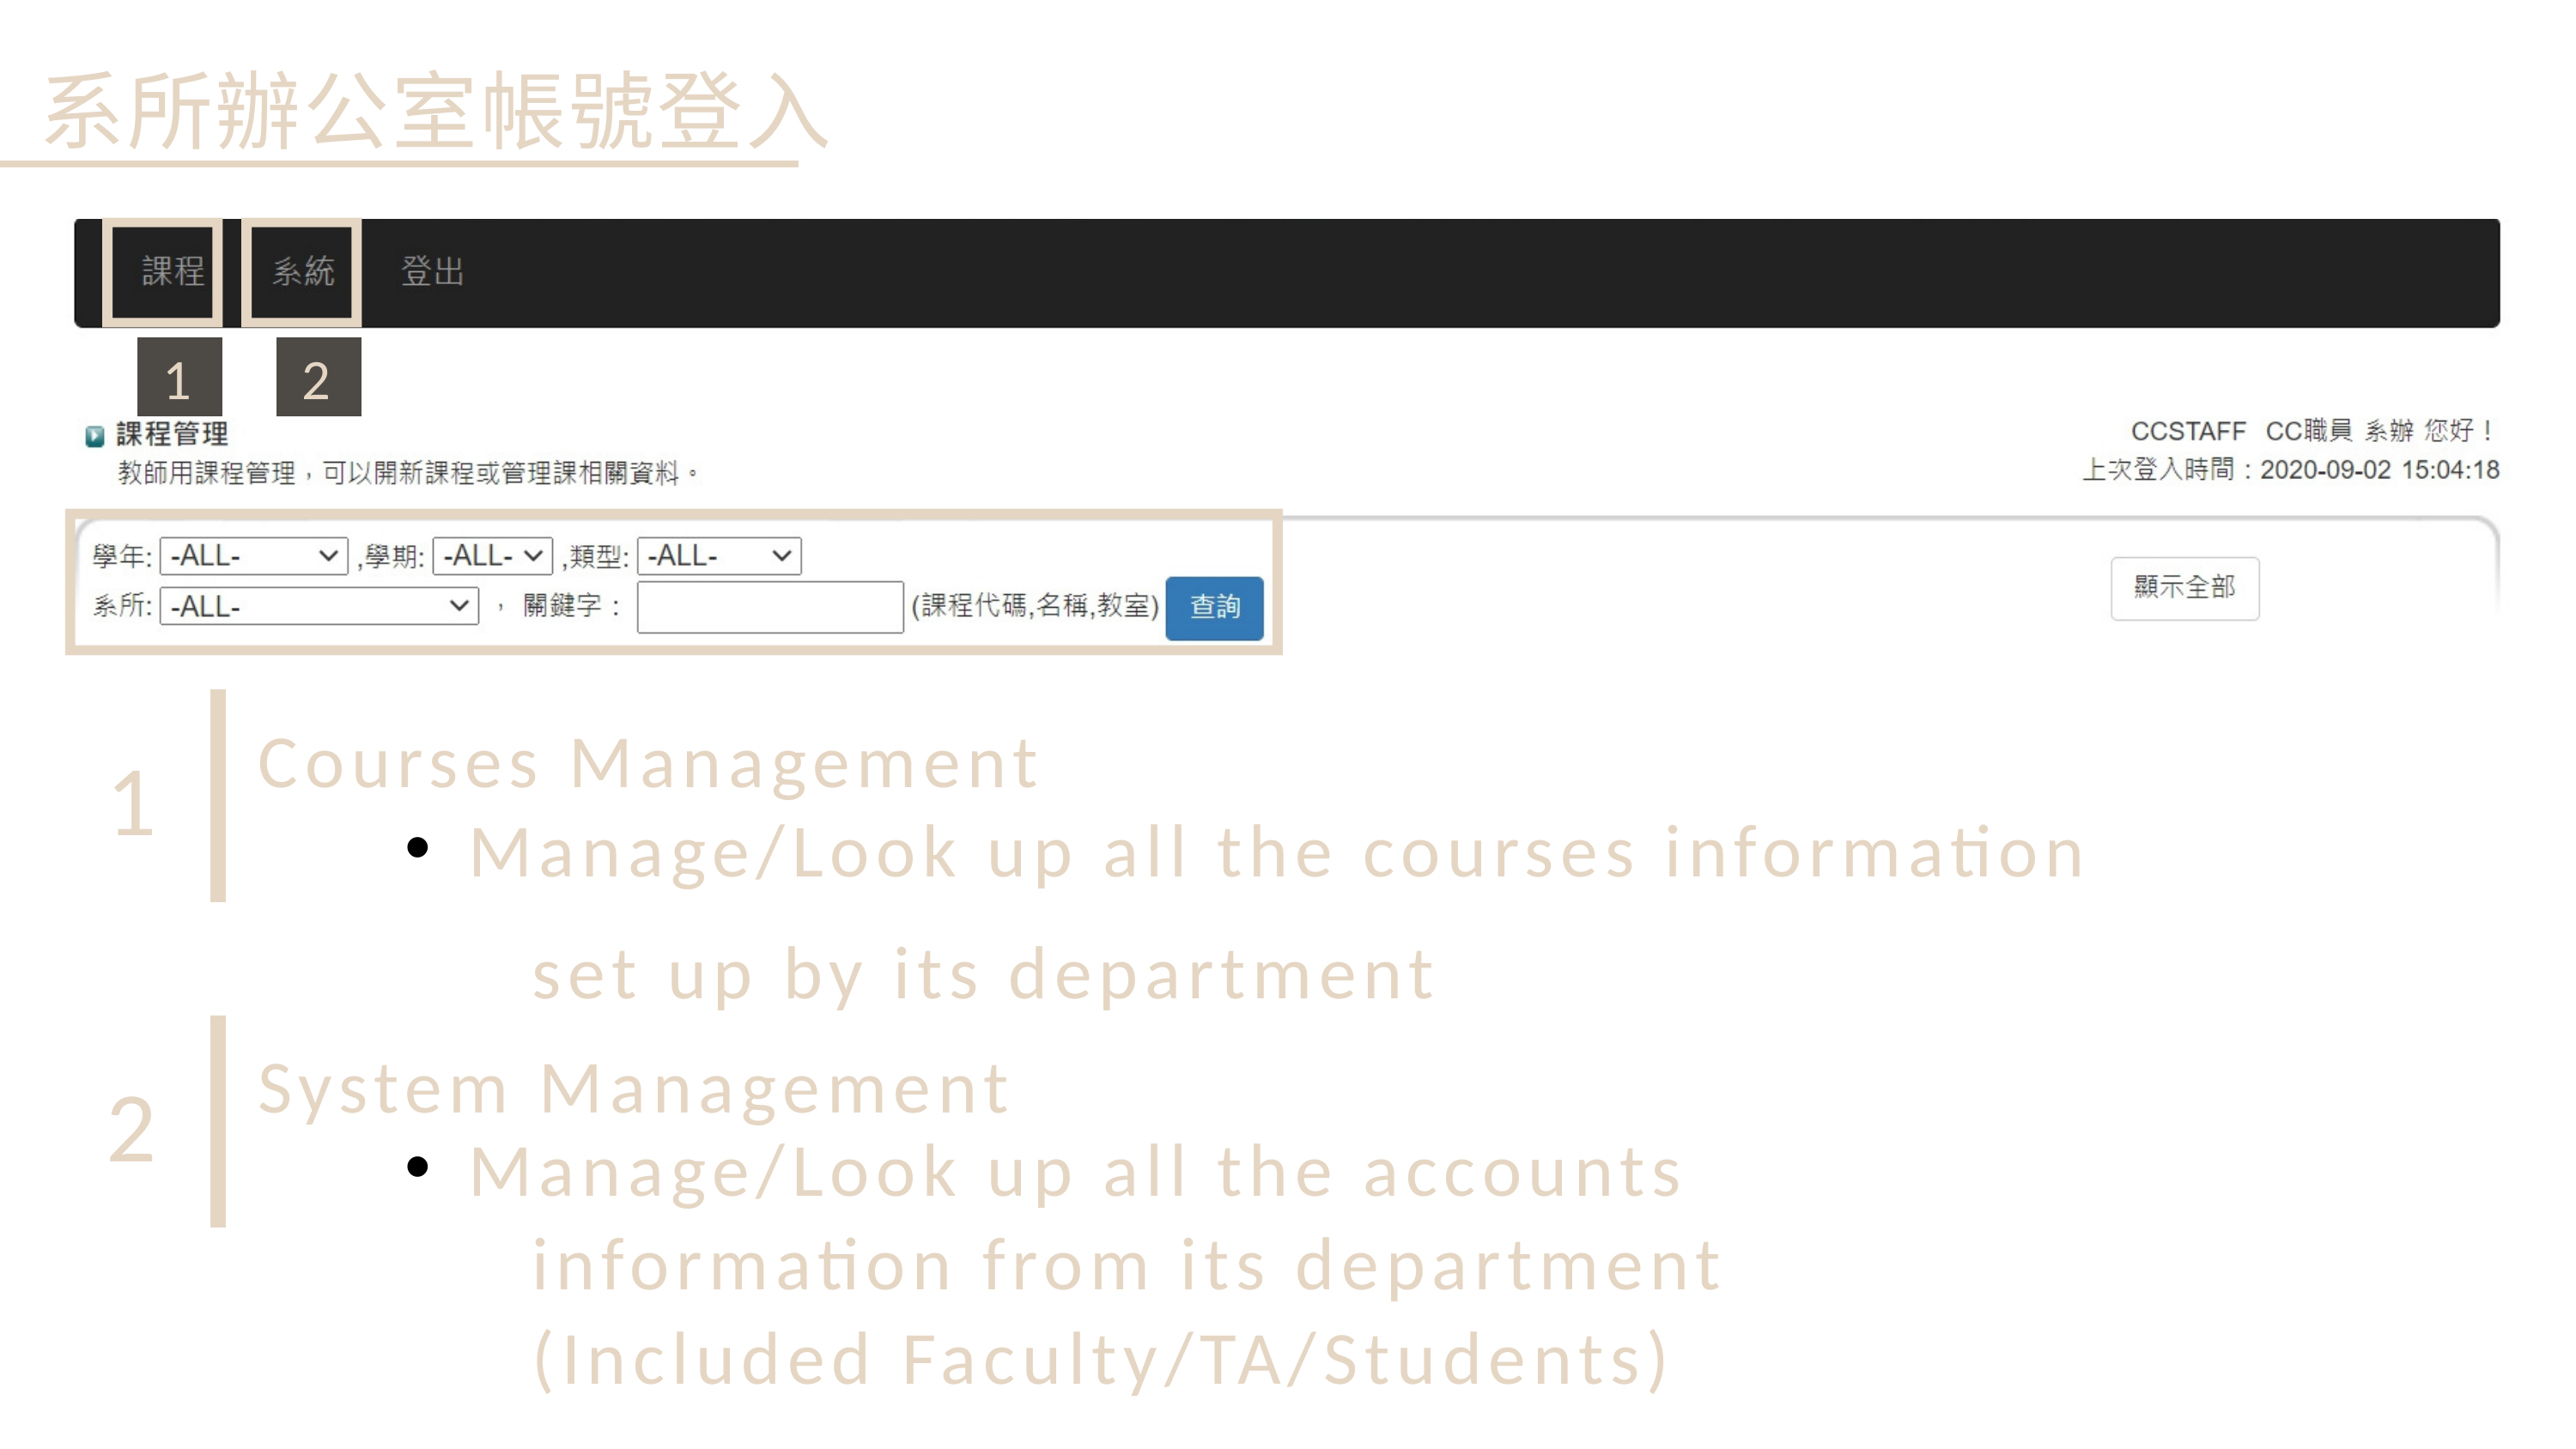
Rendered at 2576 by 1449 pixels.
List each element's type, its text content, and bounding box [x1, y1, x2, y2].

text_box [0, 161, 799, 167]
picture [66, 219, 2513, 657]
text_box [276, 337, 361, 416]
text_box System Management [258, 1006, 1074, 1130]
text_box Courses Management [258, 681, 1192, 804]
picture [113, 227, 212, 318]
text_box [210, 1016, 226, 1228]
text_box 2 [106, 1058, 169, 1184]
text_box [64, 508, 1283, 656]
text_box 2 [301, 340, 337, 411]
text_box [102, 217, 223, 328]
text_box [137, 337, 222, 416]
picture [252, 227, 351, 318]
text_box [210, 689, 226, 902]
text_box 1 [162, 340, 198, 411]
picture [76, 519, 1272, 645]
text_box [241, 217, 362, 328]
text_box Manage/Look up all the accounts information from its department (Included Faculty/TA/Students) [276, 1117, 1929, 1399]
text_box 系所辦公室帳號登入 [39, 57, 838, 162]
text_box Manage/Look up all the courses information set up by its department [276, 770, 2104, 1016]
text_box 1 [106, 732, 169, 858]
